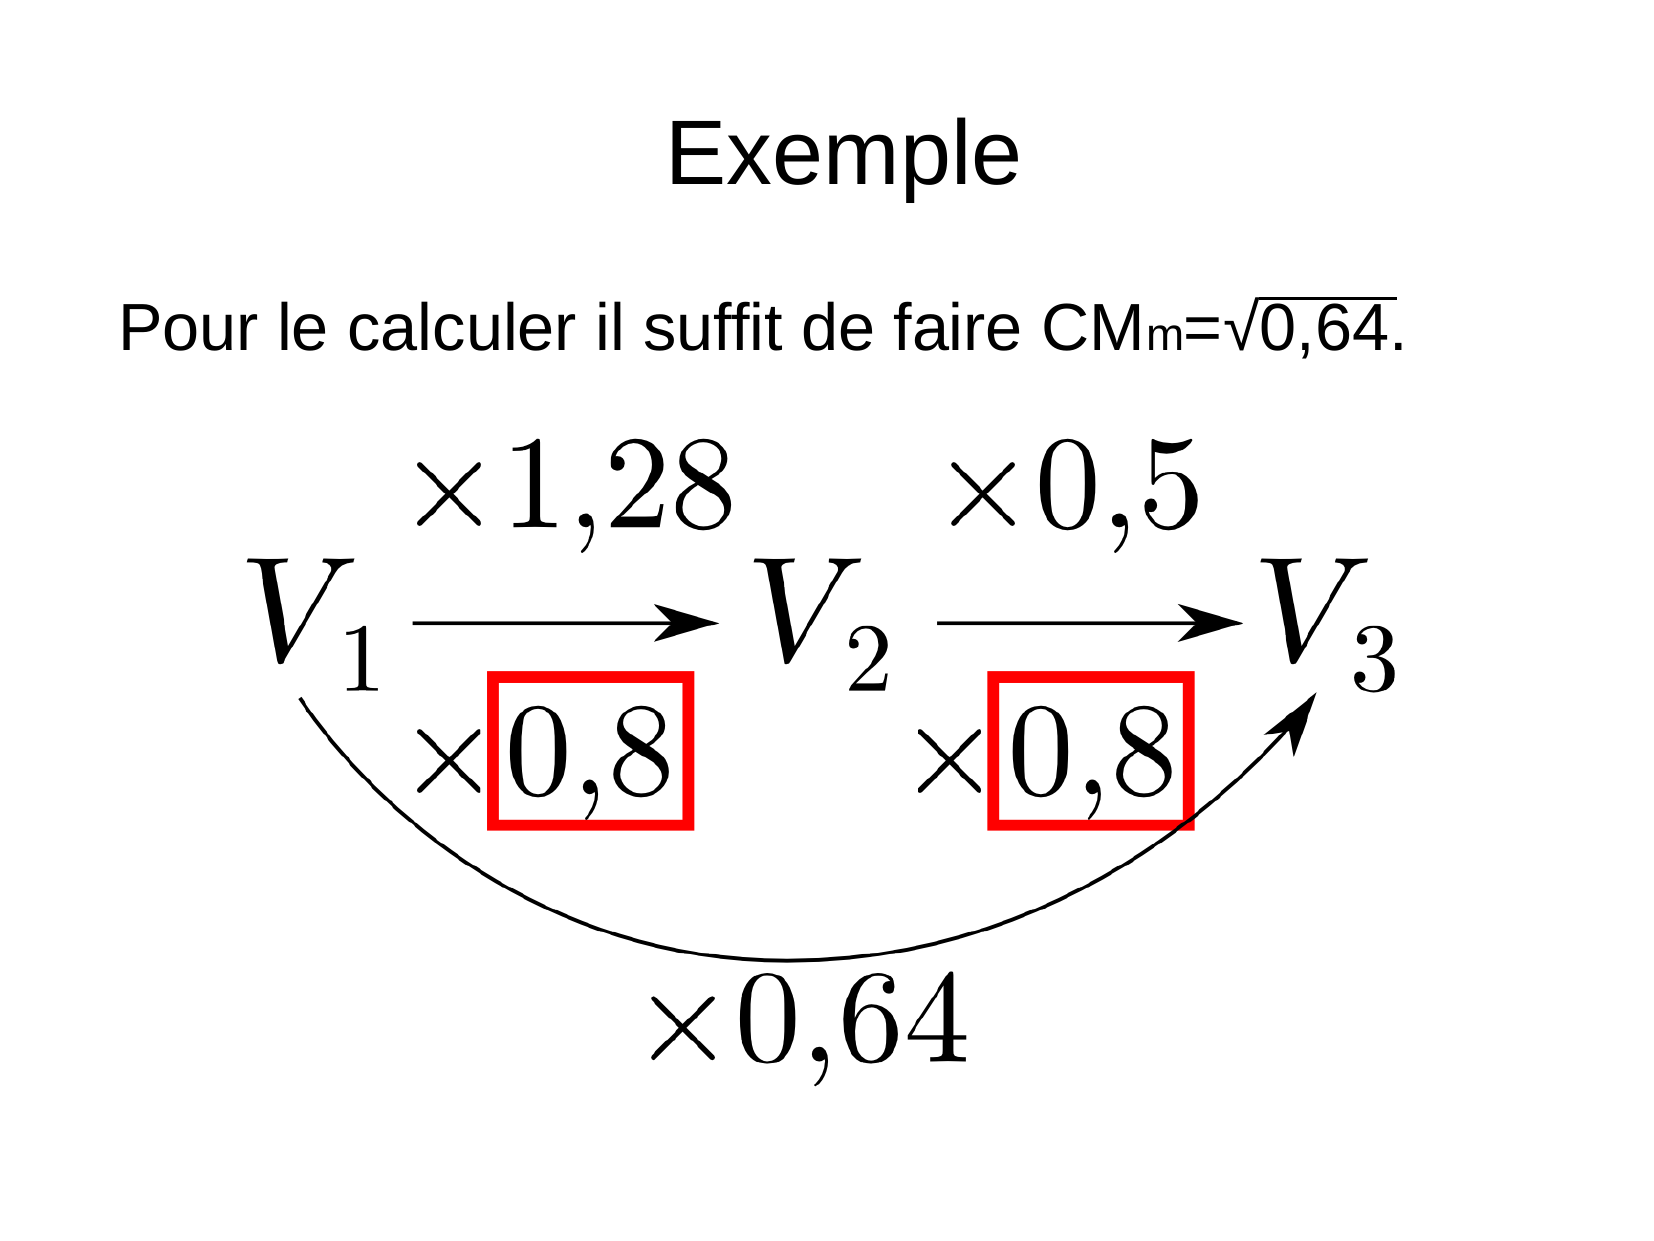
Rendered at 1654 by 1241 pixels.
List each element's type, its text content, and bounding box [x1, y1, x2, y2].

picture [197, 319, 1438, 1194]
title Exemple [82, 49, 1571, 257]
subtitle Pour le calculer il suffit de faire CMm=√0,64. [82, 290, 1571, 1010]
